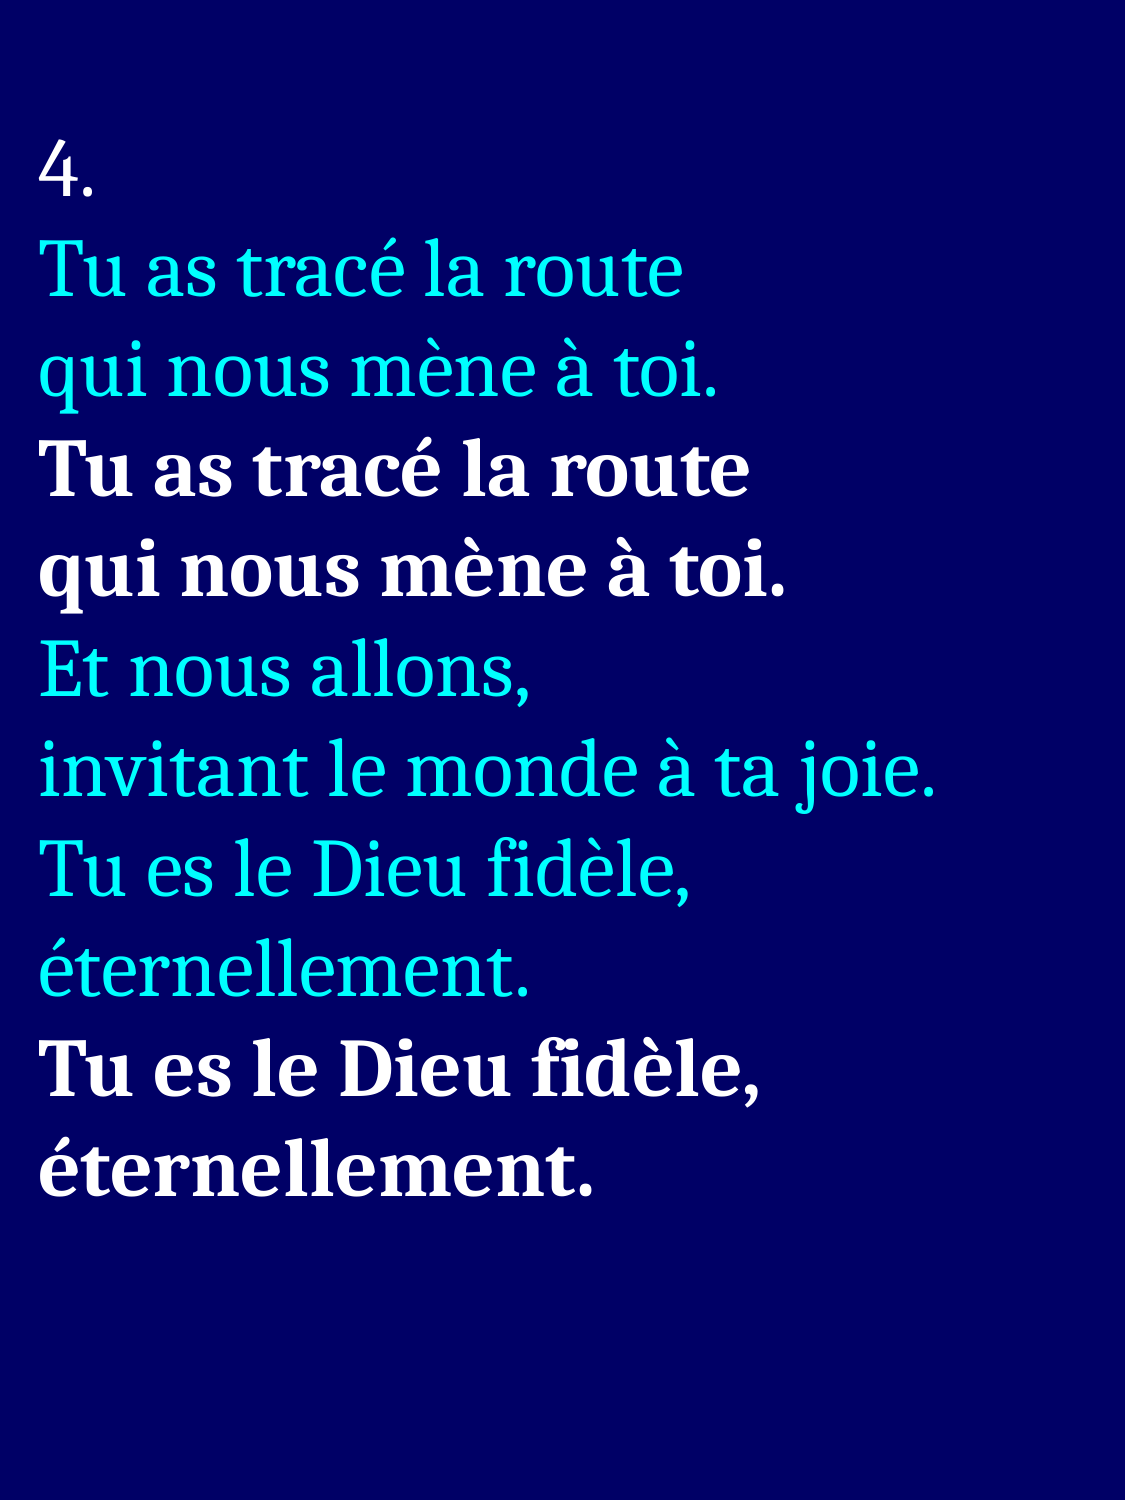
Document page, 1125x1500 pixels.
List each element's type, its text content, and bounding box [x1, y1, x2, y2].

text_box 4. Tu as tracé la route qui nous mène à toi. Tu as tracé la route qui nous mène à toi. Et nous allons, invitant le monde à ta joie. Tu es le Dieu fidèle, éternellement. Tu es le Dieu fidèle, éternellement. [23, 106, 1087, 1416]
